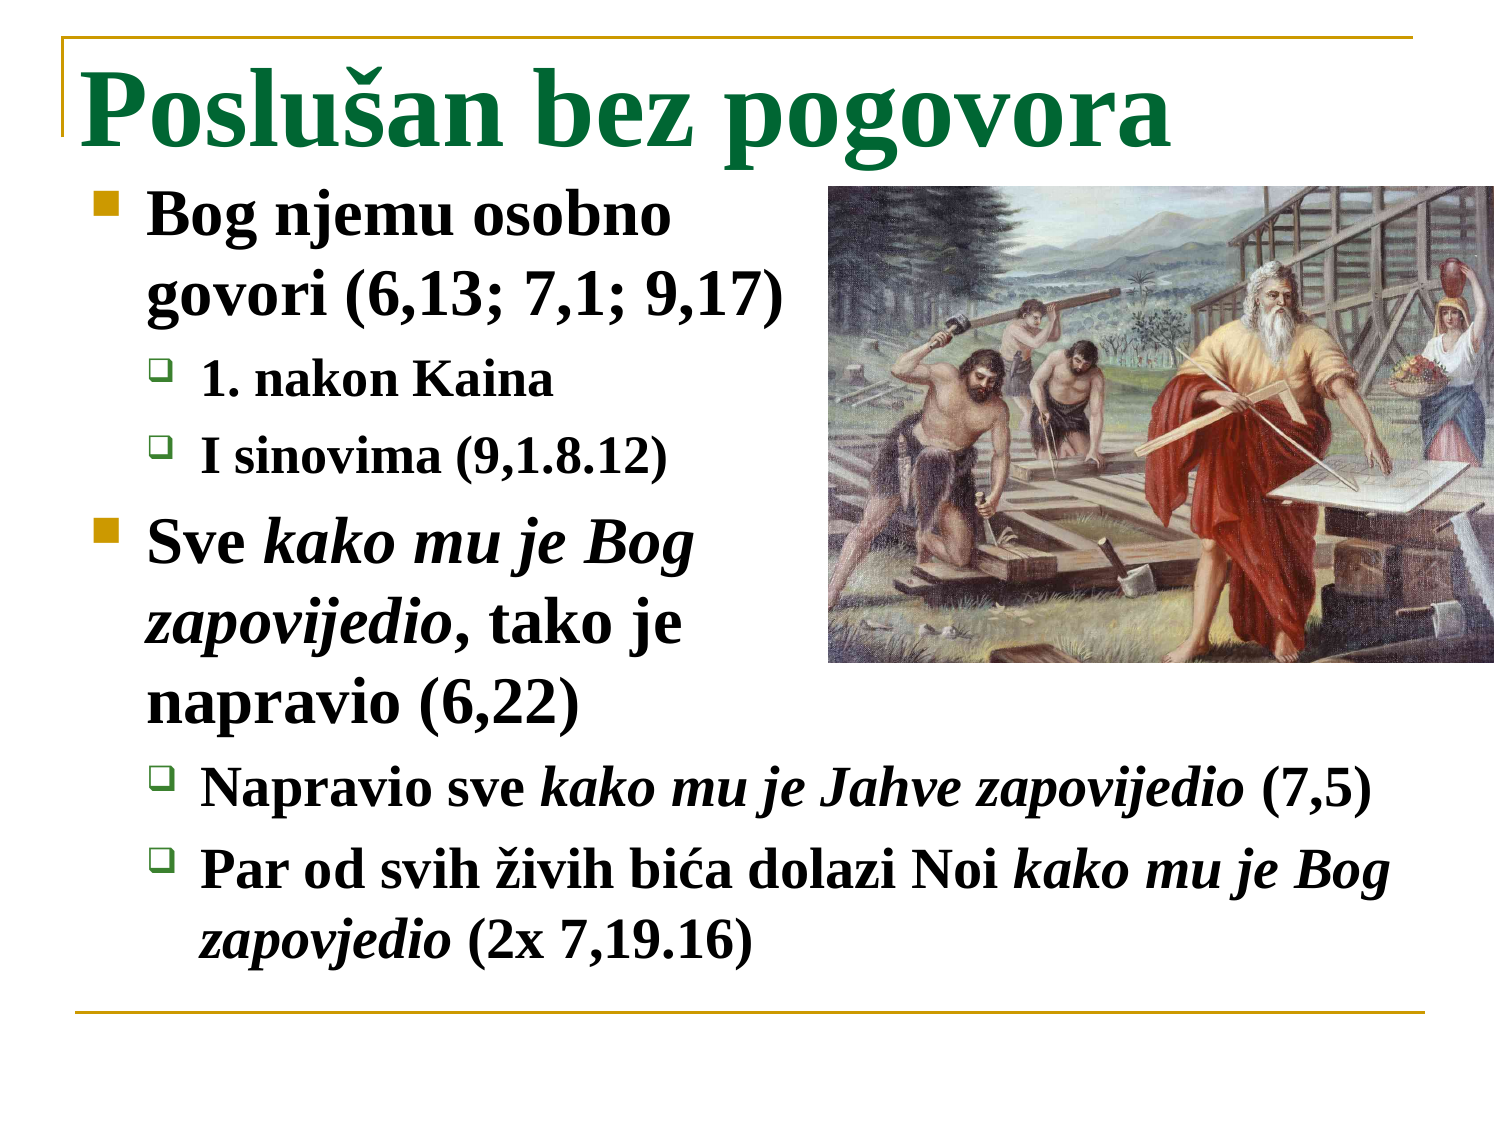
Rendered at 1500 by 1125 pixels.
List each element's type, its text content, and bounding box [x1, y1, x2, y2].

title Poslušan bez pogovora [64, 26, 1415, 214]
picture [828, 186, 1494, 663]
list Bog njemu osobno govori (6,13; 7,1; 9,17) 1. nakon Kaina I sinovima (9,1.8.12) Sve kako mu je Bog zapovijedio, tako je napravio (6,22) Napravio sve kako mu je Jahve zapovijedio (7,5) Par od svih živih bića dolazi Noi kako mu je Bog zapovjedio (2x 7,19.16) [75, 161, 1421, 1004]
